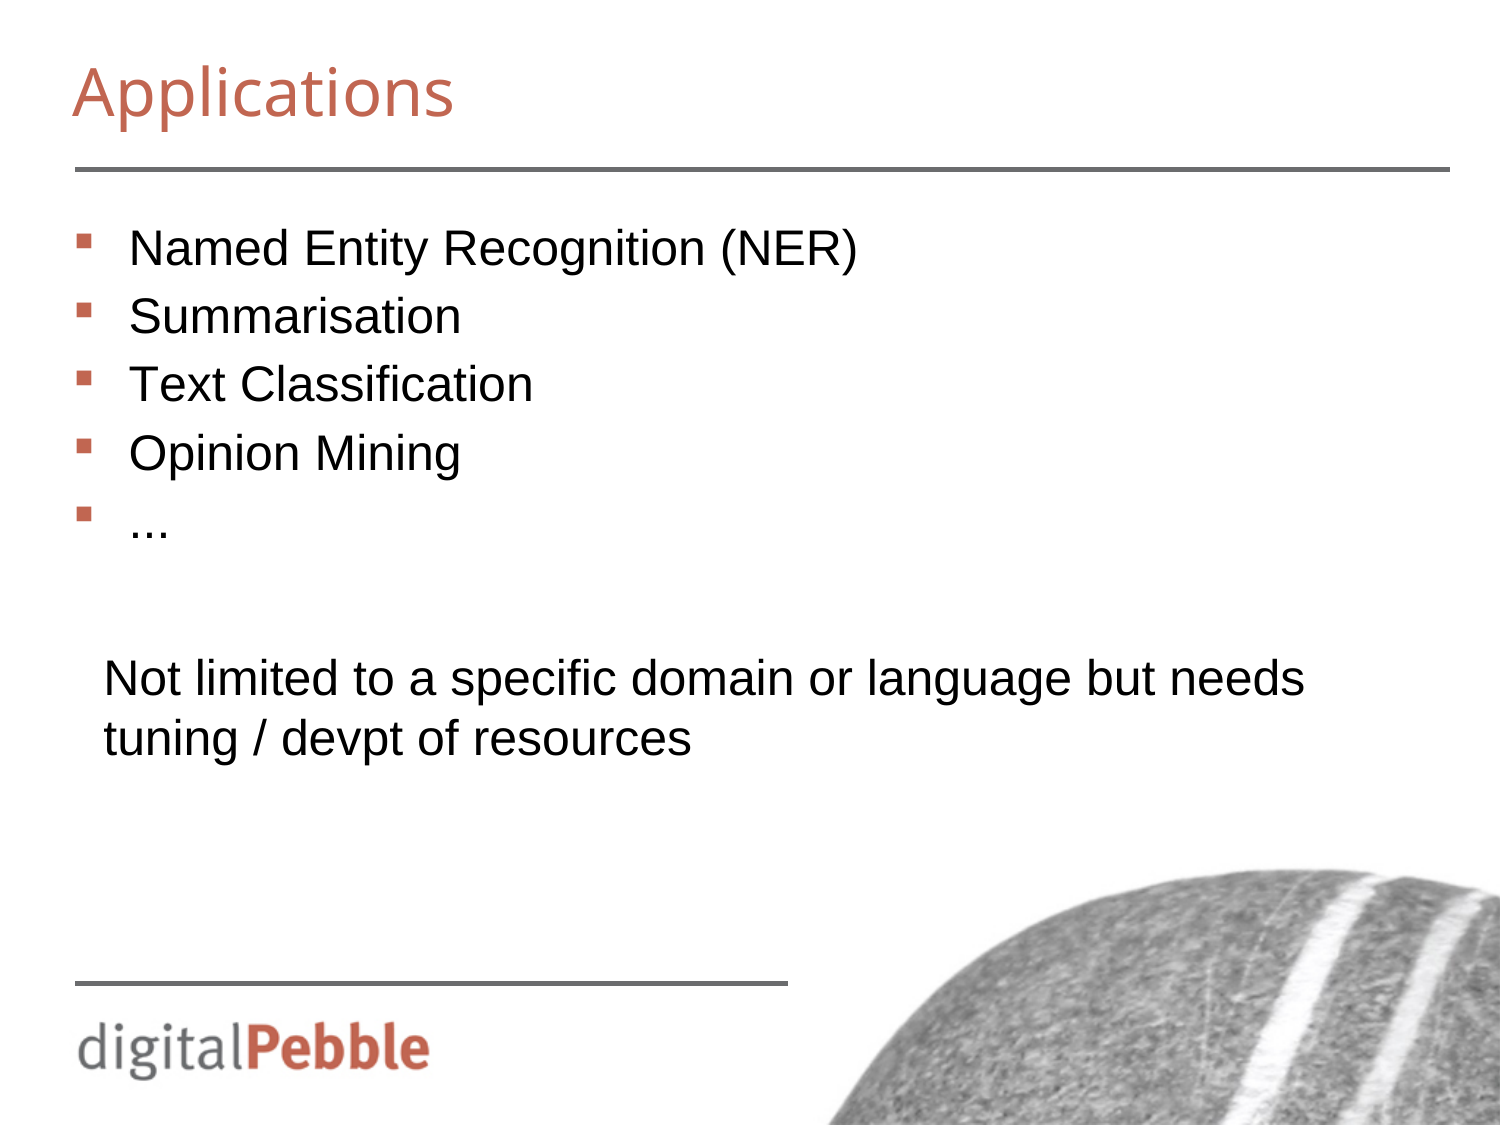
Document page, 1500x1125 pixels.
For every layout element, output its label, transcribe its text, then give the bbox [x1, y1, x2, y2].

text_box [614, 930, 701, 1006]
picture [0, 0, 1500, 1125]
title Applications [57, 37, 1438, 174]
list Named Entity Recognition (NER) Summarisation Text Classification Opinion Mining ... [57, 212, 1438, 621]
text_box Not limited to a specific domain or language but needs tuning / devpt of resources [88, 638, 1329, 773]
